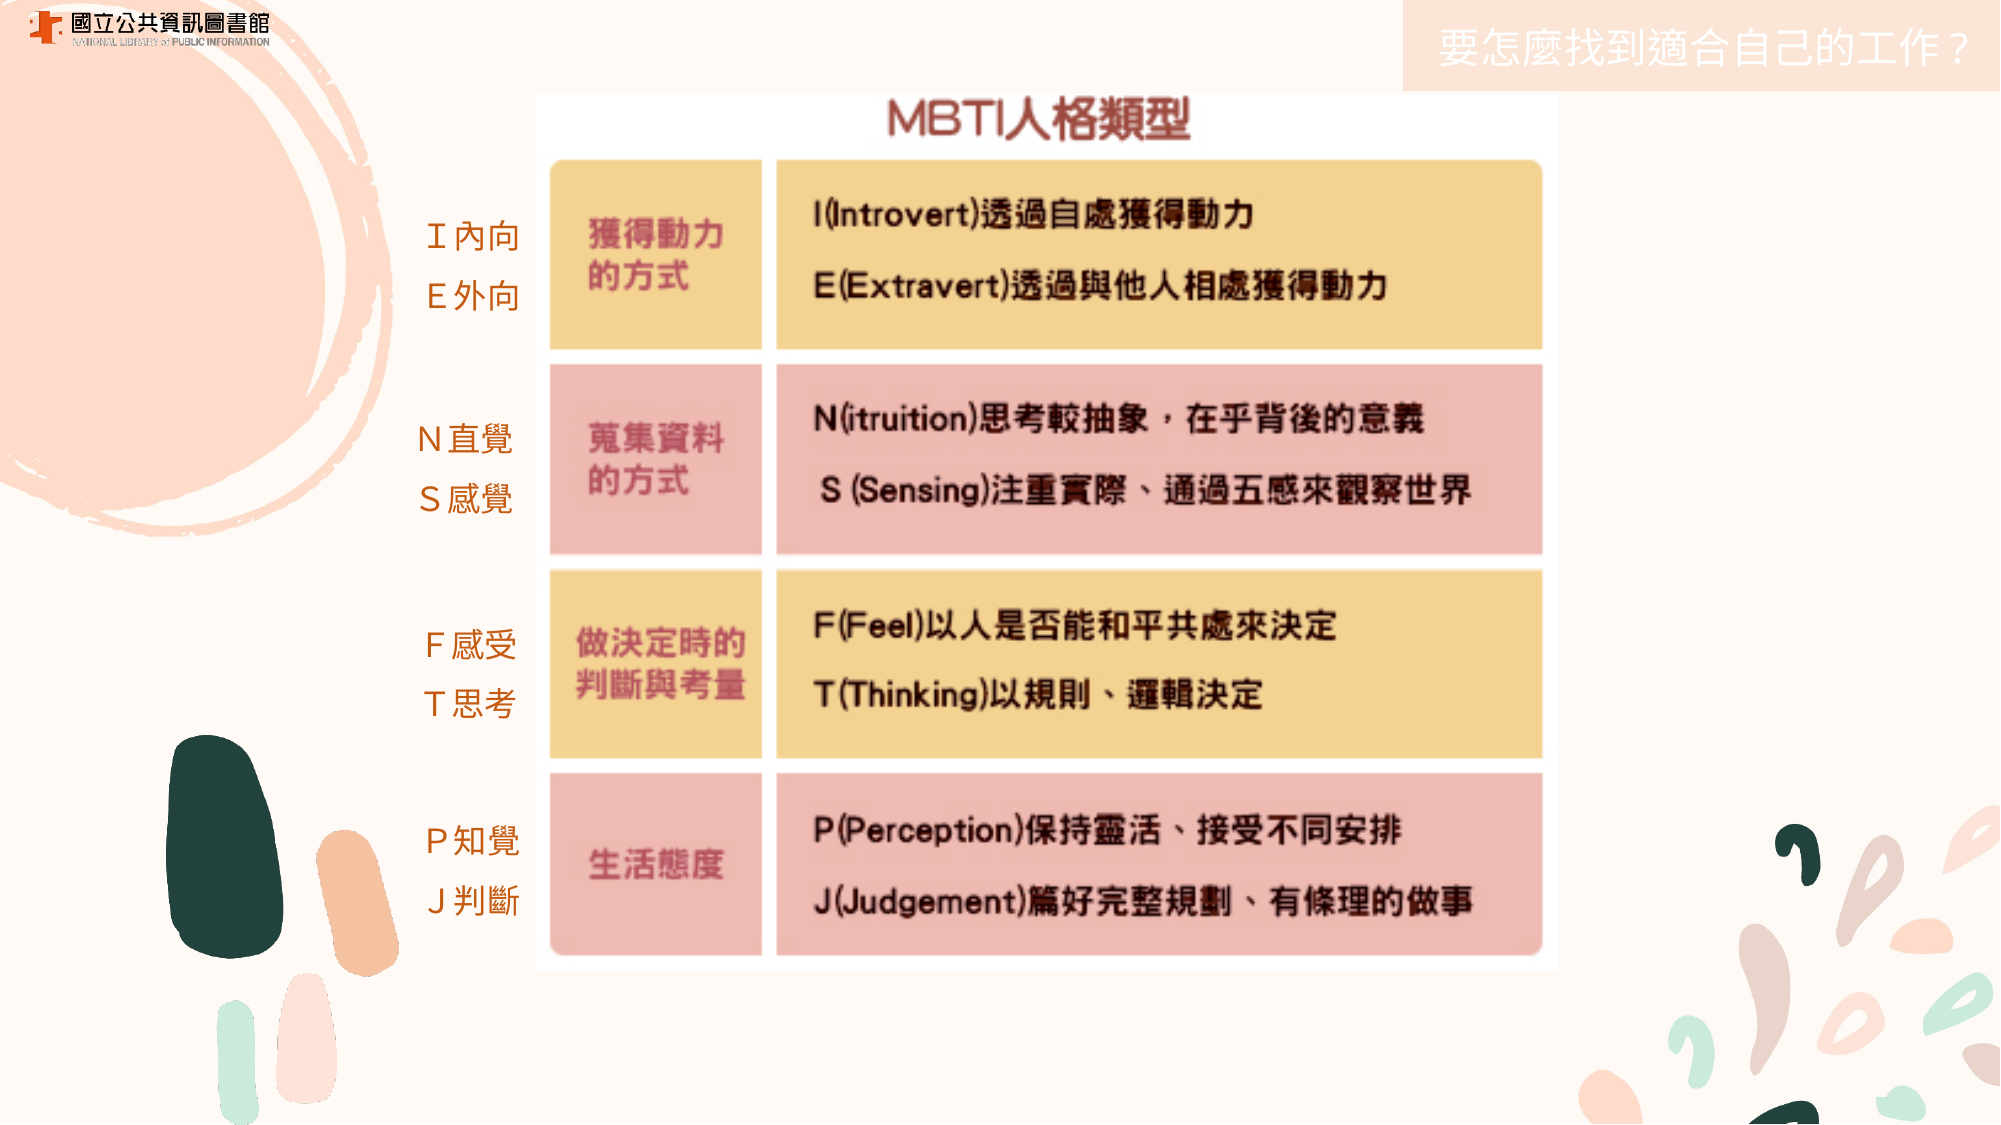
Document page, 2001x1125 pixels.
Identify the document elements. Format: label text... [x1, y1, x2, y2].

picture [0, 0, 2000, 1125]
text_box Ｎ直覺 Ｓ感覺 [398, 386, 536, 526]
text_box [1403, 0, 2000, 91]
text_box Ｐ知覺 Ｊ判斷 [405, 789, 536, 928]
text_box Ｉ內向 Ｅ外向 [405, 184, 536, 323]
text_box Ｆ感受 Ｔ思考 [403, 592, 536, 731]
text_box 要怎麼找到適合自己的工作? [1424, 0, 2000, 81]
